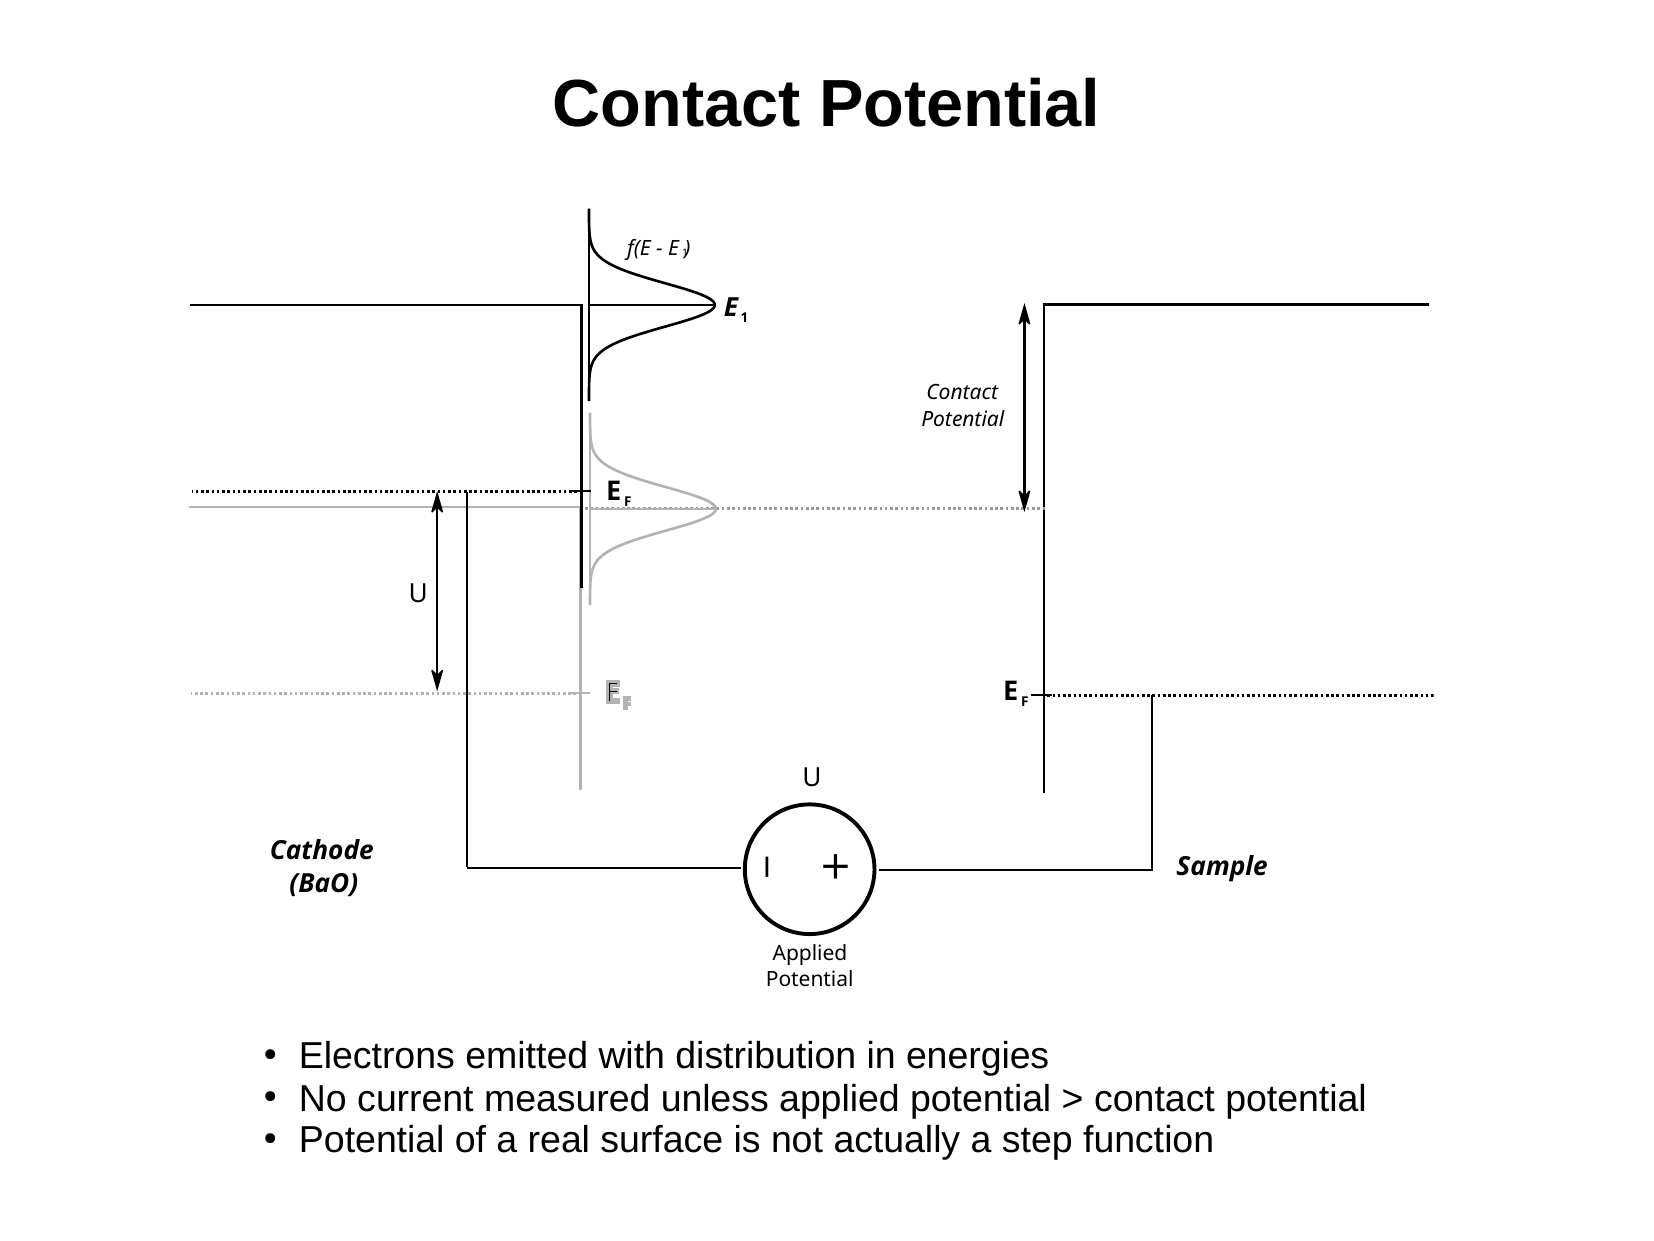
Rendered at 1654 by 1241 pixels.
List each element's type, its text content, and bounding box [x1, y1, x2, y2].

text_box Electrons emitted with distribution in energies No current measured unless applied potential > contact potential Potential of a real surface is not actually a step function [248, 1027, 1382, 1169]
picture [188, 207, 1434, 987]
title Contact Potential [82, 0, 1571, 208]
